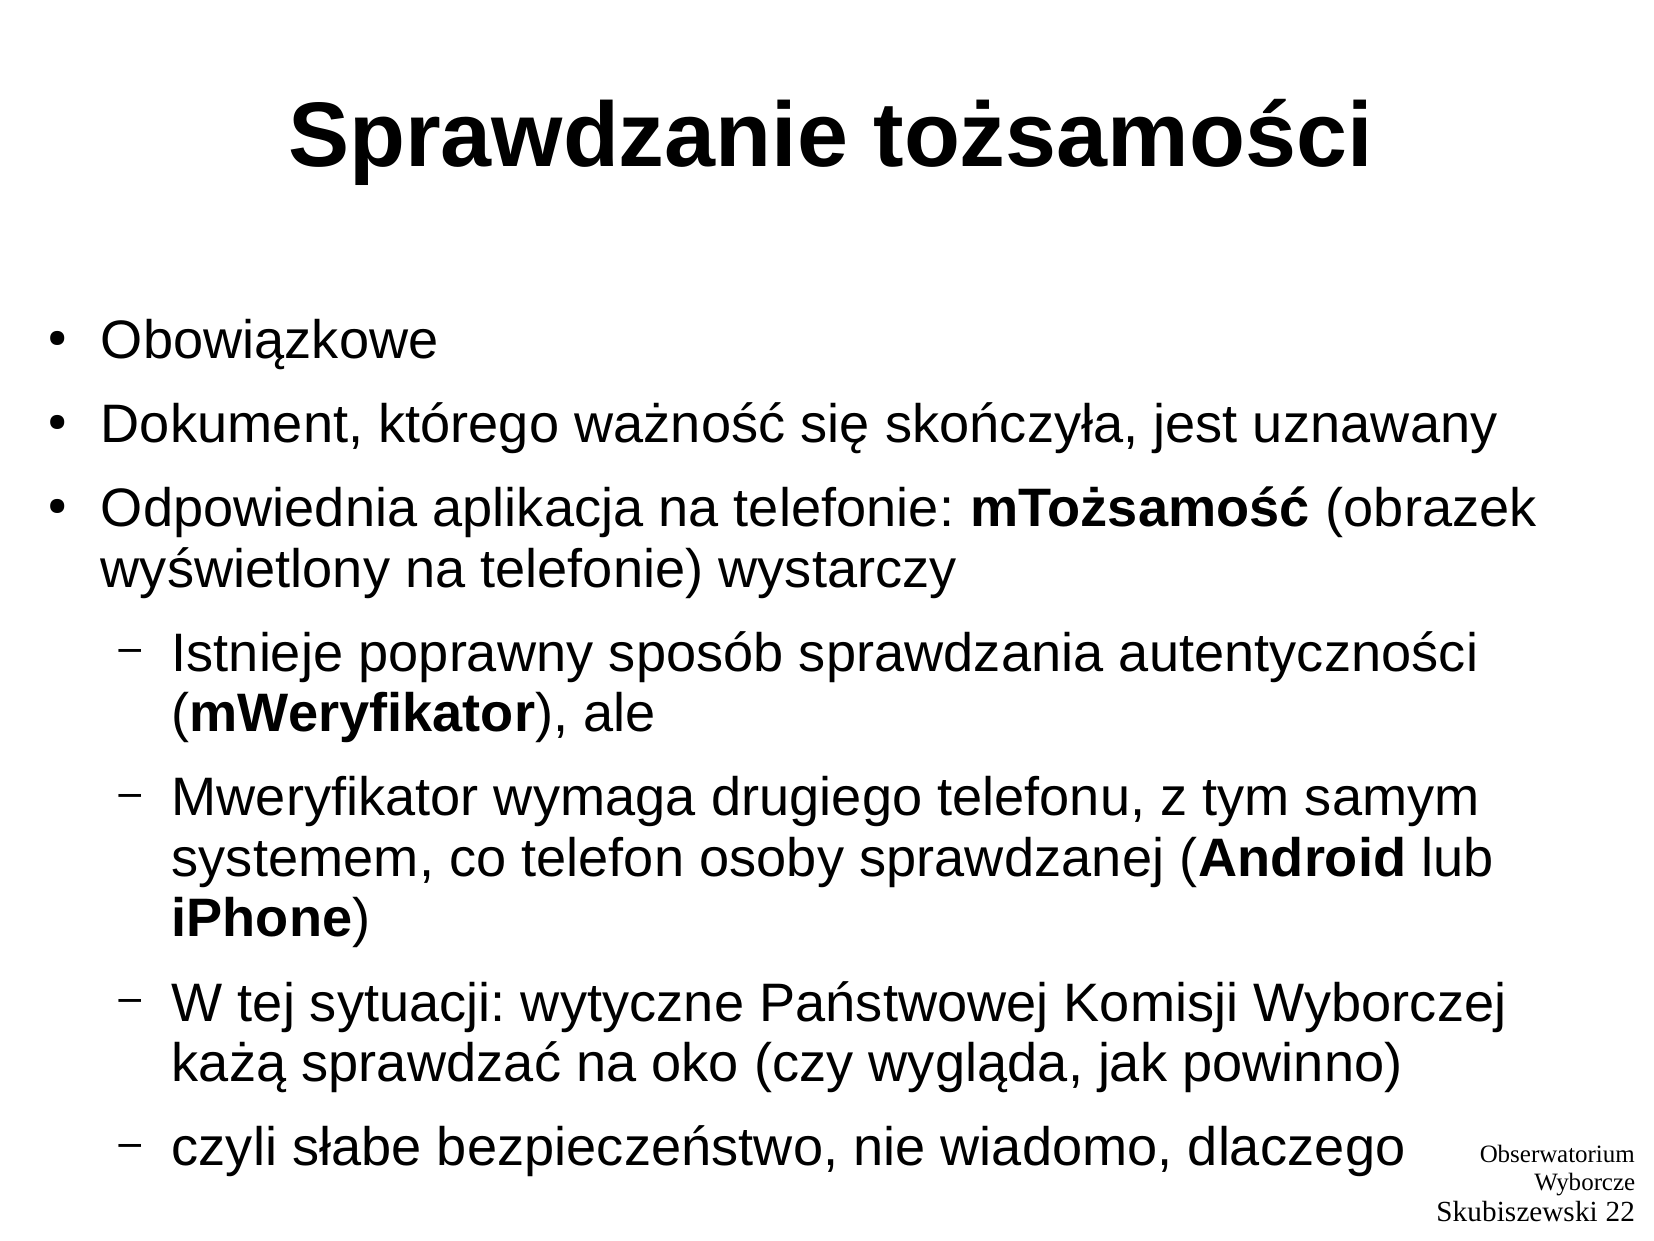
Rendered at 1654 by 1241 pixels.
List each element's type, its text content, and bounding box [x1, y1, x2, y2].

title Sprawdzanie tożsamości [86, 82, 1576, 225]
list Obowiązkowe Dokument, którego ważność się skończyła, jest uznawany Odpowiednia aplikacja na telefonie: mTożsamość (obrazek wyświetlony na telefonie) wystarczy Istnieje poprawny sposób sprawdzania autentyczności (mWeryfikator), ale Mweryfikator wymaga drugiego telefonu, z tym samym systemem, co telefon osoby sprawdzanej (Android lub iPhone) W tej sytuacji: wytyczne Państwowej Komisji Wyborczej każą sprawdzać na oko (czy wygląda, jak powinno) czyli słabe bezpieczeństwo, nie wiadomo, dlaczego [30, 225, 1583, 1241]
